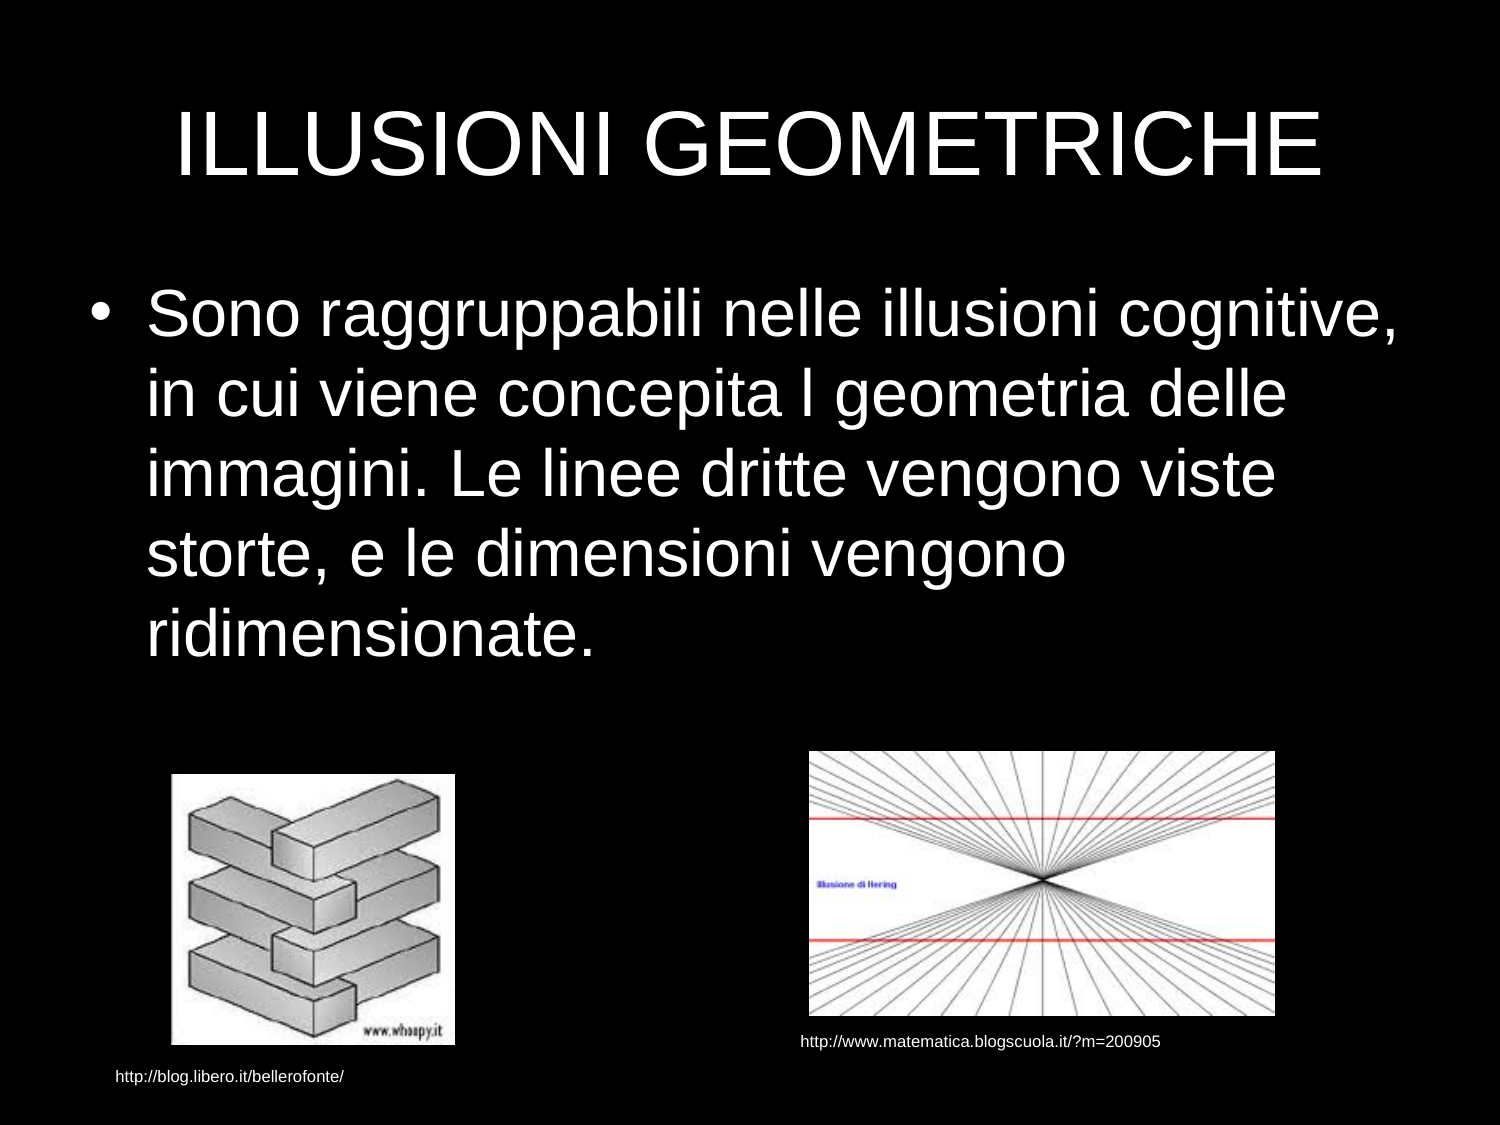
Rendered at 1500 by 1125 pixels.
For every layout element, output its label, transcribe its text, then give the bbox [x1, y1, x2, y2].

picture [809, 751, 1275, 1016]
title ILLUSIONI GEOMETRICHE [75, 45, 1426, 233]
text_box http://www.matematica.blogscuola.it/?m=200905 [785, 1023, 1177, 1059]
list Sono raggruppabili nelle illusioni cognitive, in cui viene concepita l geometria delle immagini. Le linee dritte vengono viste storte, e le dimensioni vengono ridimensionate. [75, 262, 1426, 1006]
text_box http://blog.libero.it/bellerofonte/ [100, 1058, 360, 1094]
picture [171, 774, 455, 1045]
